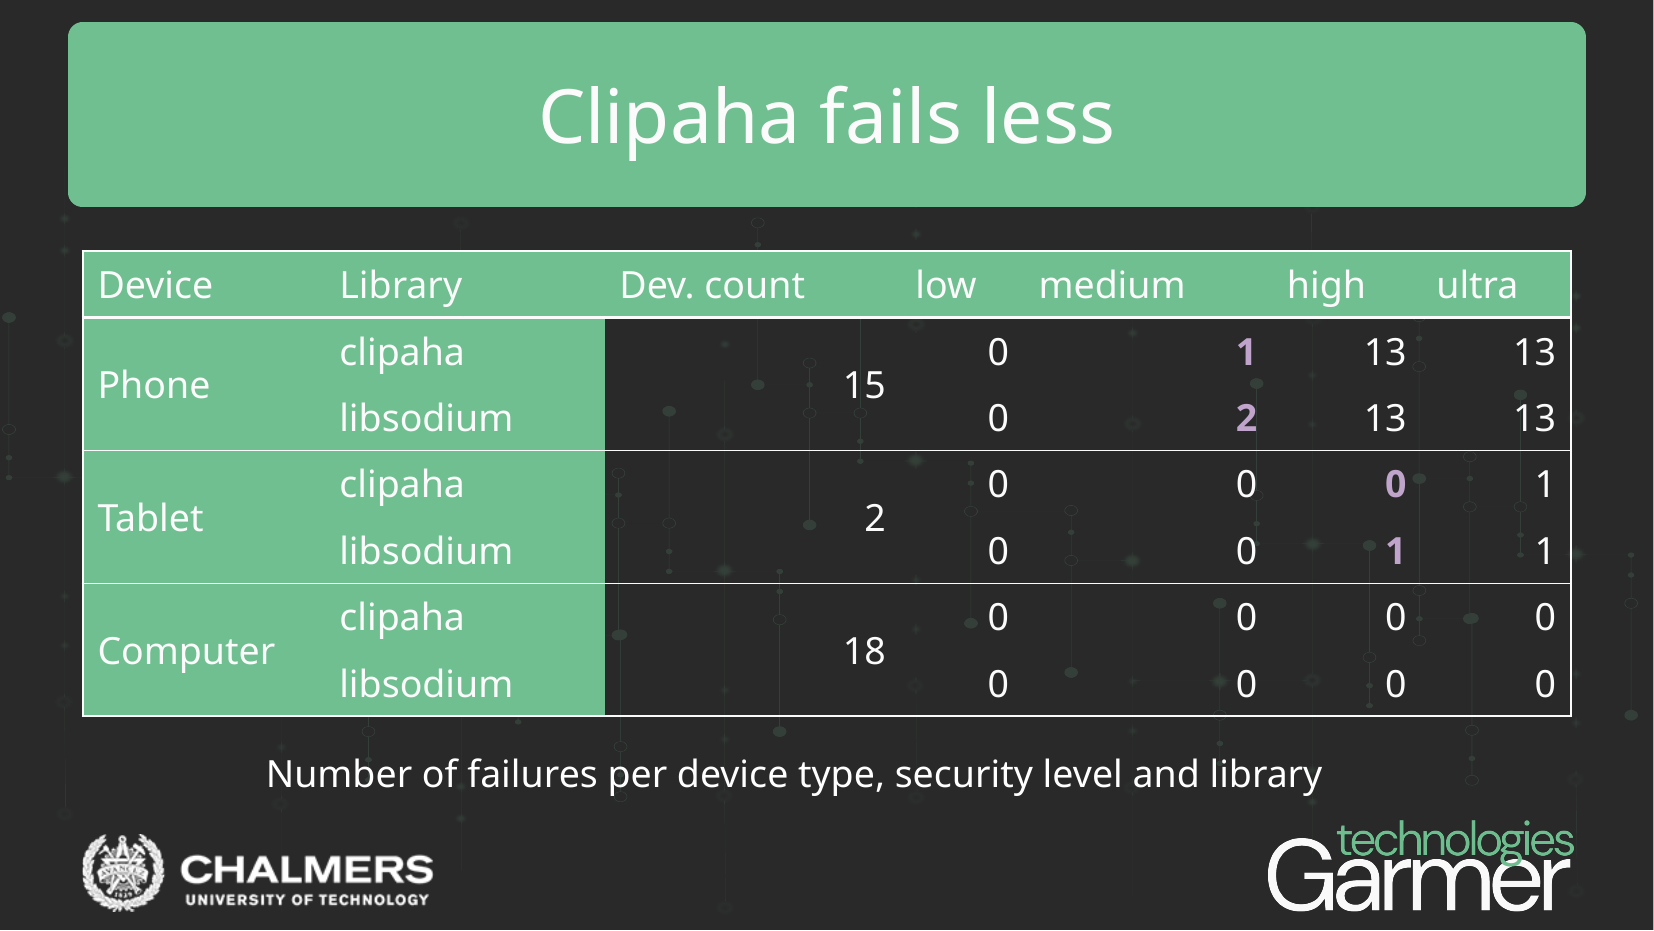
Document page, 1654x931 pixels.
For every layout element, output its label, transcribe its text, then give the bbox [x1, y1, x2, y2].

table_cell 1 [1024, 319, 1272, 384]
table_cell Tablet [84, 451, 325, 583]
table_cell 0 [901, 319, 1024, 384]
table_cell 0 [1024, 517, 1272, 583]
table_cell 0 [901, 650, 1024, 715]
table_cell 0 [1421, 650, 1570, 715]
table_cell 0 [901, 584, 1024, 650]
title Clipaha fails less [82, 37, 1571, 193]
table_cell Computer [84, 584, 325, 715]
table_cell Phone [84, 319, 325, 450]
table_header Library [325, 252, 605, 316]
table_cell 0 [901, 451, 1024, 517]
table_header low [901, 252, 1024, 316]
table_cell 2 [605, 451, 901, 583]
table_cell 0 [901, 384, 1024, 450]
table_cell clipaha [325, 451, 605, 517]
table_header Device [84, 252, 325, 316]
table_header Dev. count [605, 252, 901, 316]
table_header medium [1024, 252, 1272, 316]
table_cell 18 [605, 584, 901, 715]
table_cell 0 [901, 517, 1024, 583]
table_cell libsodium [325, 650, 605, 715]
table_cell 13 [1272, 319, 1421, 384]
text_box Number of failures per device type, security level and library [250, 740, 1403, 802]
table_cell 1 [1421, 517, 1570, 583]
table_cell 13 [1421, 319, 1570, 384]
table_cell 13 [1272, 384, 1421, 450]
table_cell 2 [1024, 384, 1272, 450]
table_cell 15 [605, 319, 901, 450]
picture [1246, 807, 1607, 912]
table_cell 0 [1421, 584, 1570, 650]
table_header ultra [1421, 252, 1570, 316]
table_cell 1 [1272, 517, 1421, 583]
table_cell libsodium [325, 384, 605, 450]
table_cell 13 [1421, 384, 1570, 450]
table_cell clipaha [325, 584, 605, 650]
table_cell 0 [1272, 451, 1421, 517]
picture [82, 834, 443, 912]
table_cell libsodium [325, 517, 605, 583]
table_cell 0 [1272, 650, 1421, 715]
table_cell 0 [1024, 451, 1272, 517]
table_header high [1272, 252, 1421, 316]
table_cell 0 [1024, 584, 1272, 650]
table_cell 0 [1272, 584, 1421, 650]
table_cell 0 [1024, 650, 1272, 715]
table_cell 1 [1421, 451, 1570, 517]
table_cell clipaha [325, 319, 605, 384]
